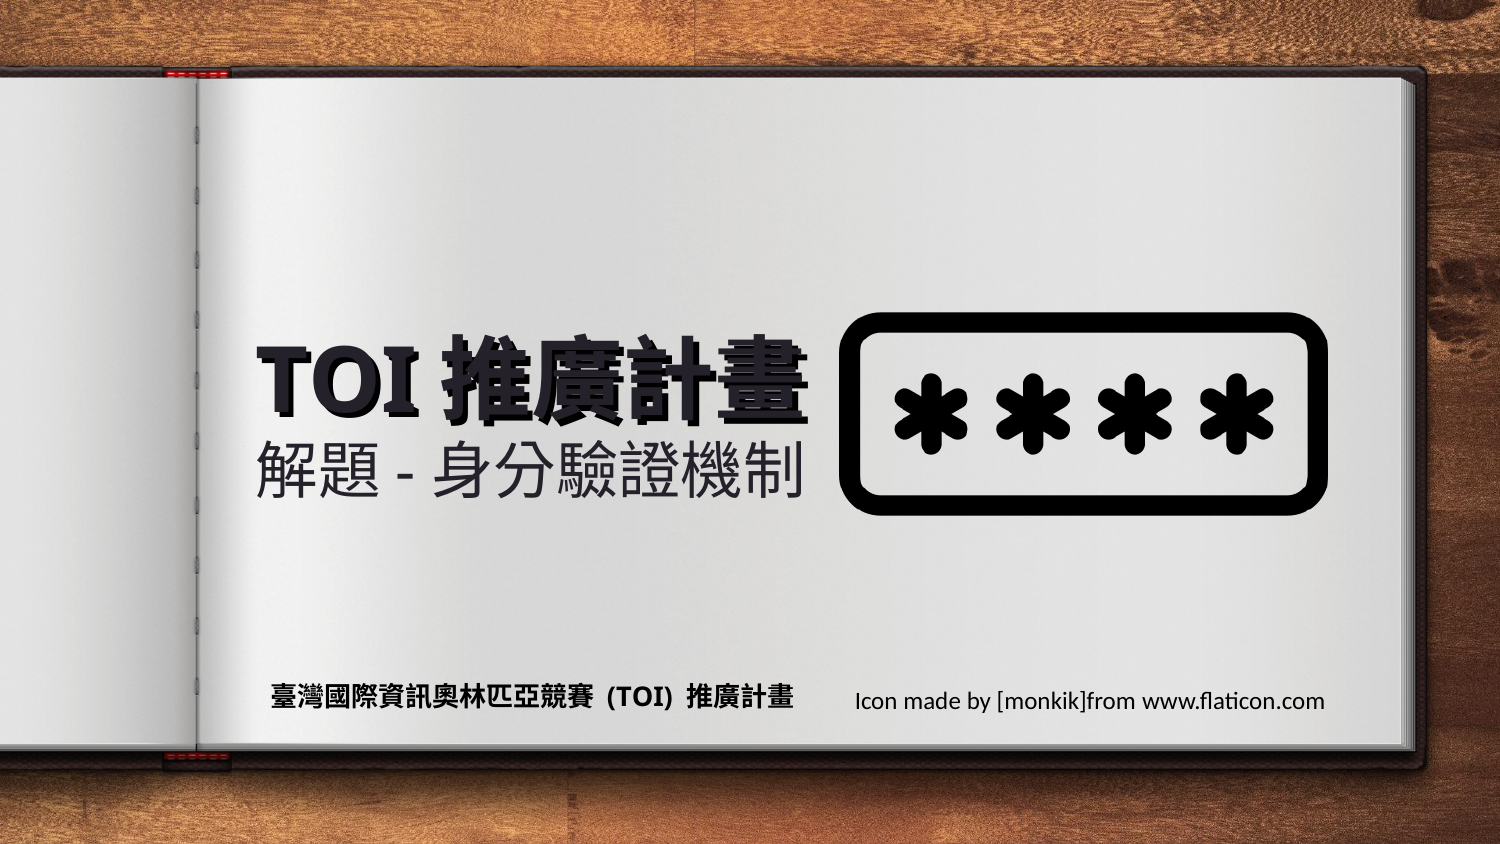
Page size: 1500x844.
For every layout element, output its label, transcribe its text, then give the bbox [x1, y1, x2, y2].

title TOI推廣計畫 解題-身分驗證機制 [240, 262, 839, 565]
picture [839, 170, 1328, 658]
text_box Icon made by [monkik]from www.flaticon.com [840, 677, 1364, 722]
